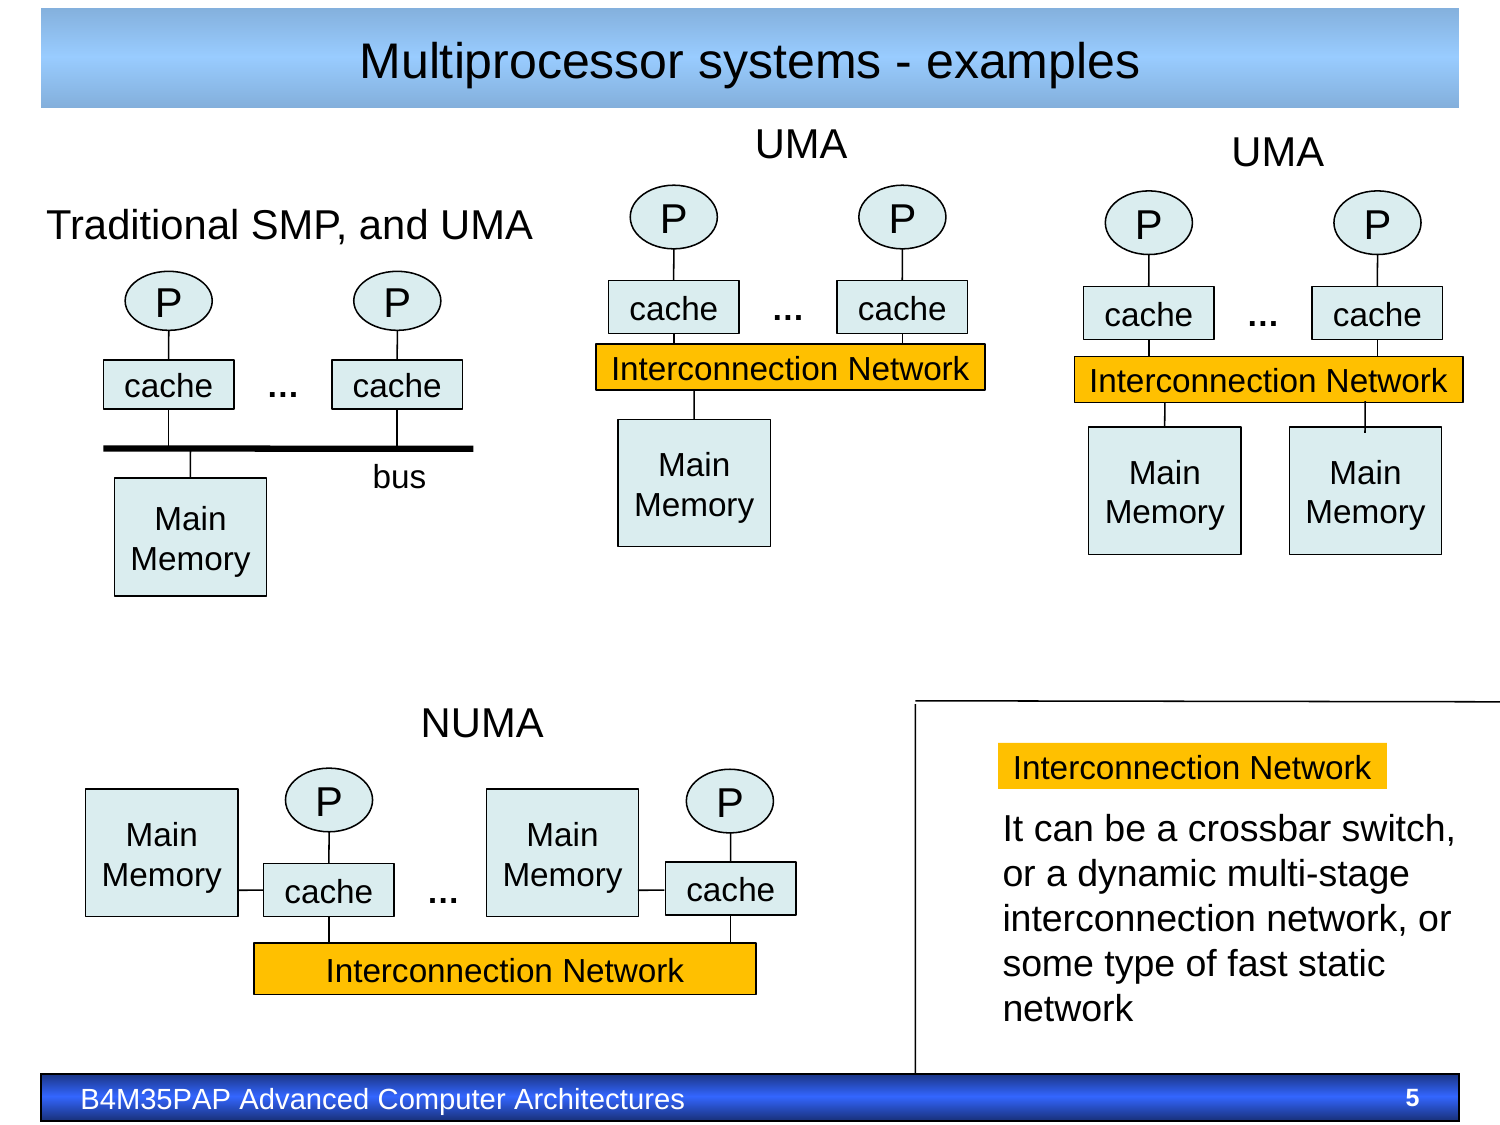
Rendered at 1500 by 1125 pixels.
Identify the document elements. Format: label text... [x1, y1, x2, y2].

text_box NUMA [405, 688, 559, 754]
text_box cache [1083, 286, 1215, 340]
text_box Main Memory [1088, 427, 1241, 555]
text_box Main Memory [1289, 427, 1442, 555]
text_box cache [331, 359, 463, 410]
text_box P [686, 769, 774, 833]
text_box … [244, 359, 321, 410]
text_box Main Memory [114, 478, 267, 597]
text_box … [749, 280, 827, 334]
text_box Interconnection Network [254, 942, 757, 995]
text_box cache [1312, 286, 1443, 340]
text_box Main Memory [486, 789, 639, 917]
text_box cache [103, 359, 234, 410]
text_box cache [837, 280, 968, 334]
text_box UMA [740, 109, 863, 175]
text_box P [1105, 190, 1193, 255]
text_box bus [357, 448, 442, 503]
text_box … [1225, 286, 1302, 340]
text_box P [285, 768, 373, 832]
text_box UMA [1216, 117, 1340, 183]
text_box P [353, 271, 441, 331]
text_box … [405, 863, 482, 917]
text_box Interconnection Network [596, 343, 985, 390]
text_box Interconnection Network [1074, 356, 1463, 403]
text_box Traditional SMP, and UMA [31, 190, 548, 256]
text_box P [1333, 190, 1422, 255]
text_box cache [263, 863, 395, 917]
text_box P [858, 185, 946, 249]
title Multiprocessor systems - examples [41, 8, 1459, 108]
text_box P [125, 271, 213, 331]
text_box Interconnection Network [998, 742, 1387, 789]
text_box Main Memory [618, 419, 771, 547]
text_box P [630, 185, 718, 249]
text_box It can be a crossbar switch, or a dynamic multi-stage interconnection network, or some type of fast static network [987, 796, 1476, 1037]
text_box cache [665, 861, 796, 915]
text_box Main Memory [85, 789, 238, 917]
text_box cache [608, 280, 740, 334]
